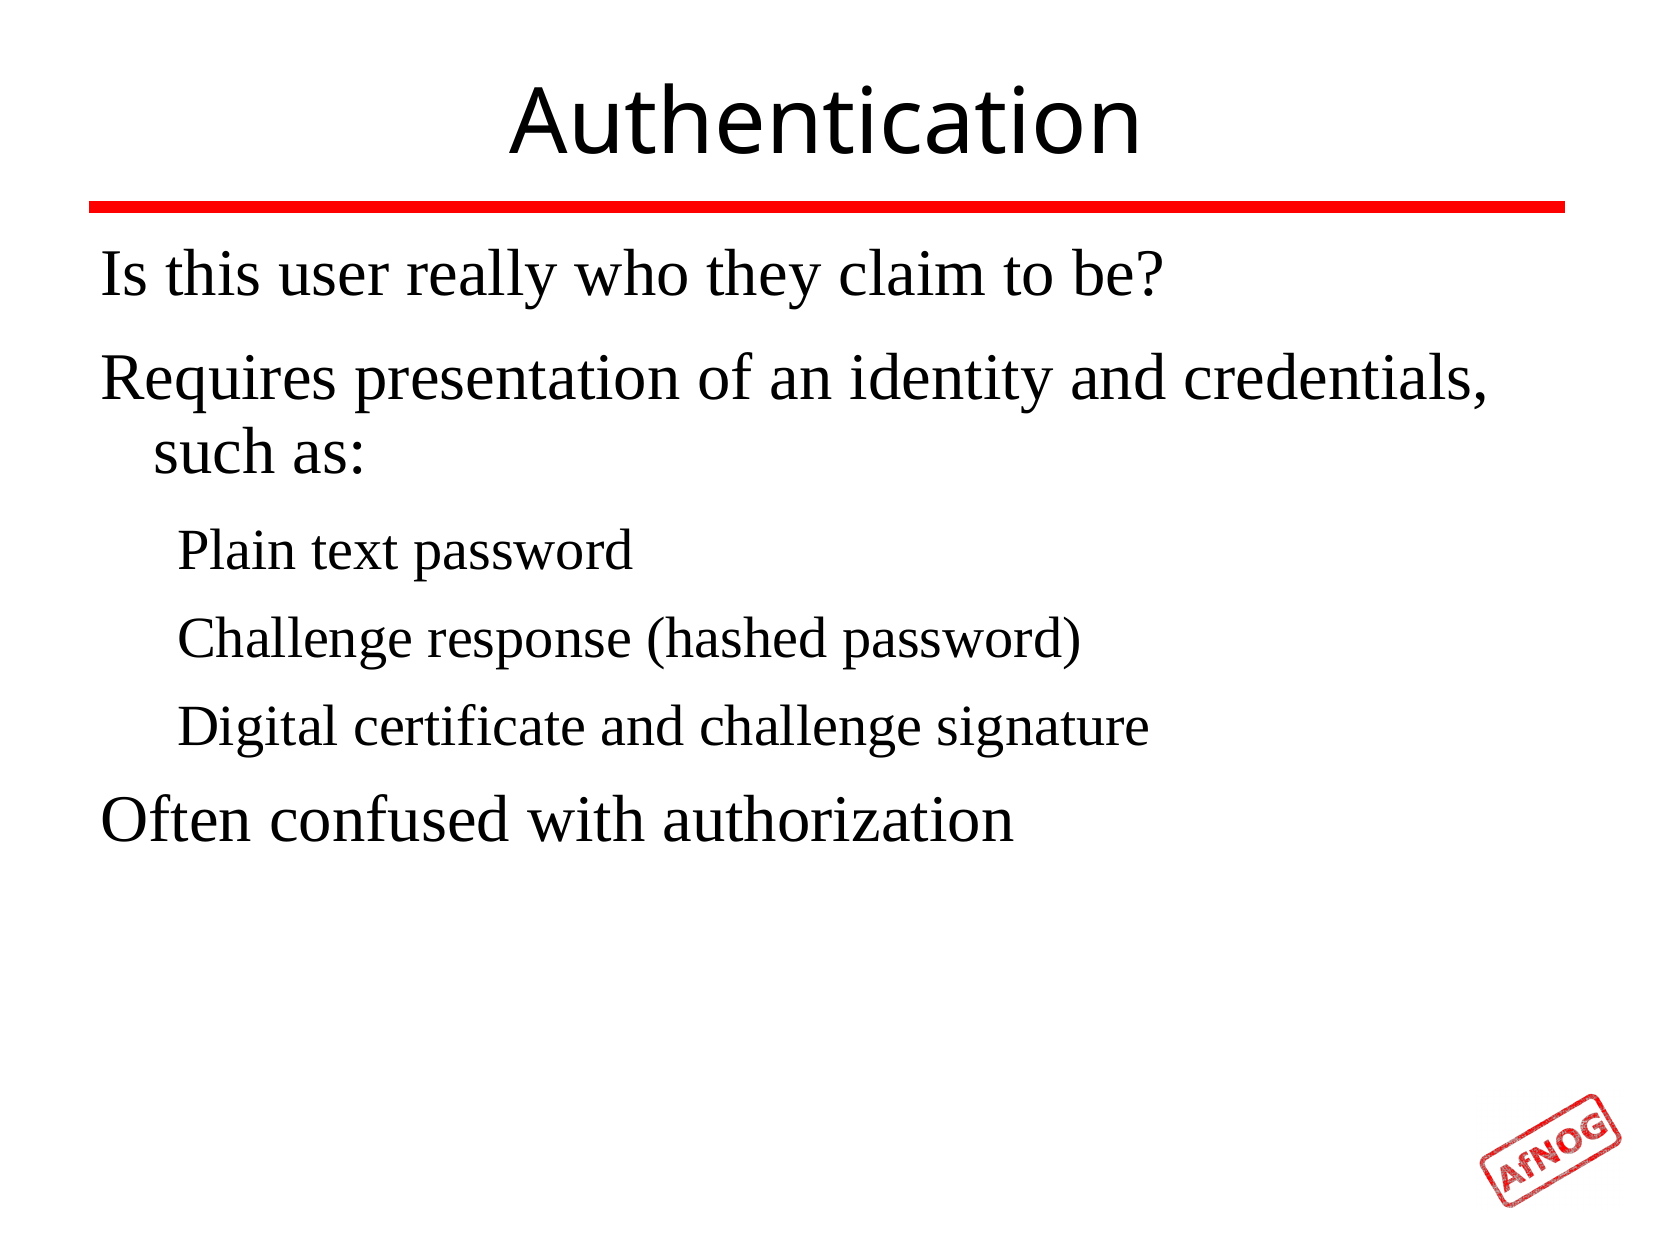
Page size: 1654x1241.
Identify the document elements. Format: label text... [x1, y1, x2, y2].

list Is this user really who they claim to be? Requires presentation of an identity and credentials, such as: Plain text password Challenge response (hashed password) Digital certificate and challenge signature Often confused with authorization [82, 236, 1571, 1123]
picture [1476, 1090, 1625, 1211]
title Authentication [88, 29, 1565, 207]
